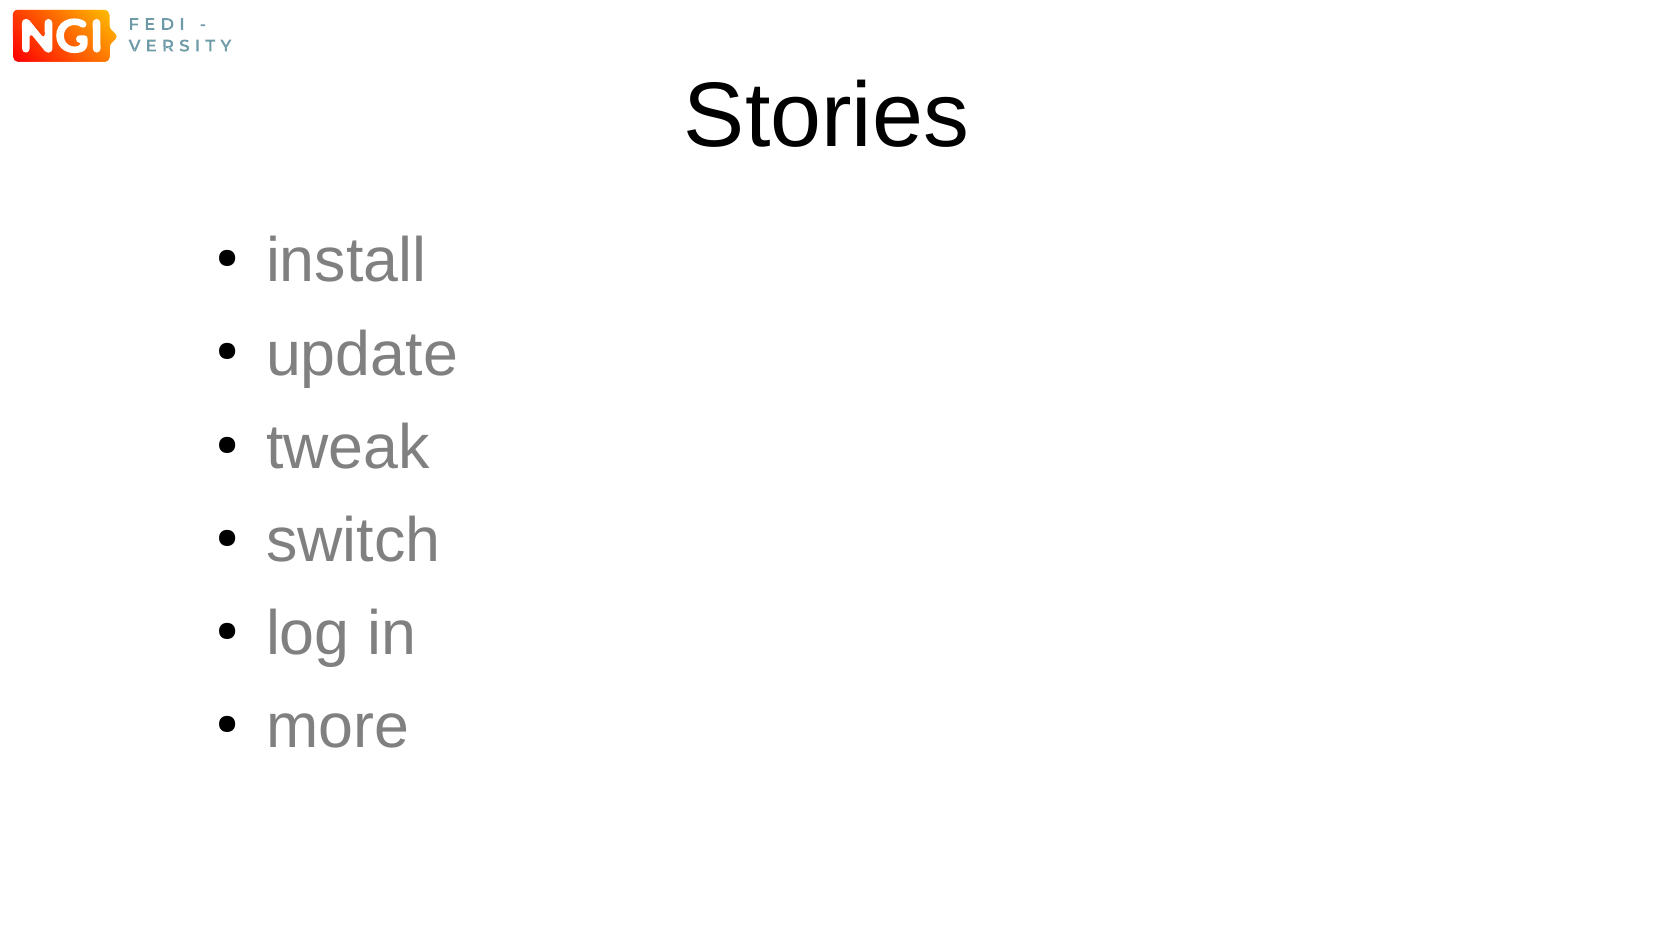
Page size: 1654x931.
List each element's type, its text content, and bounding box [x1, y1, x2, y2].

picture [12, 9, 232, 63]
list install update tweak switch log in more [199, 225, 488, 765]
title Stories [82, 37, 1571, 193]
